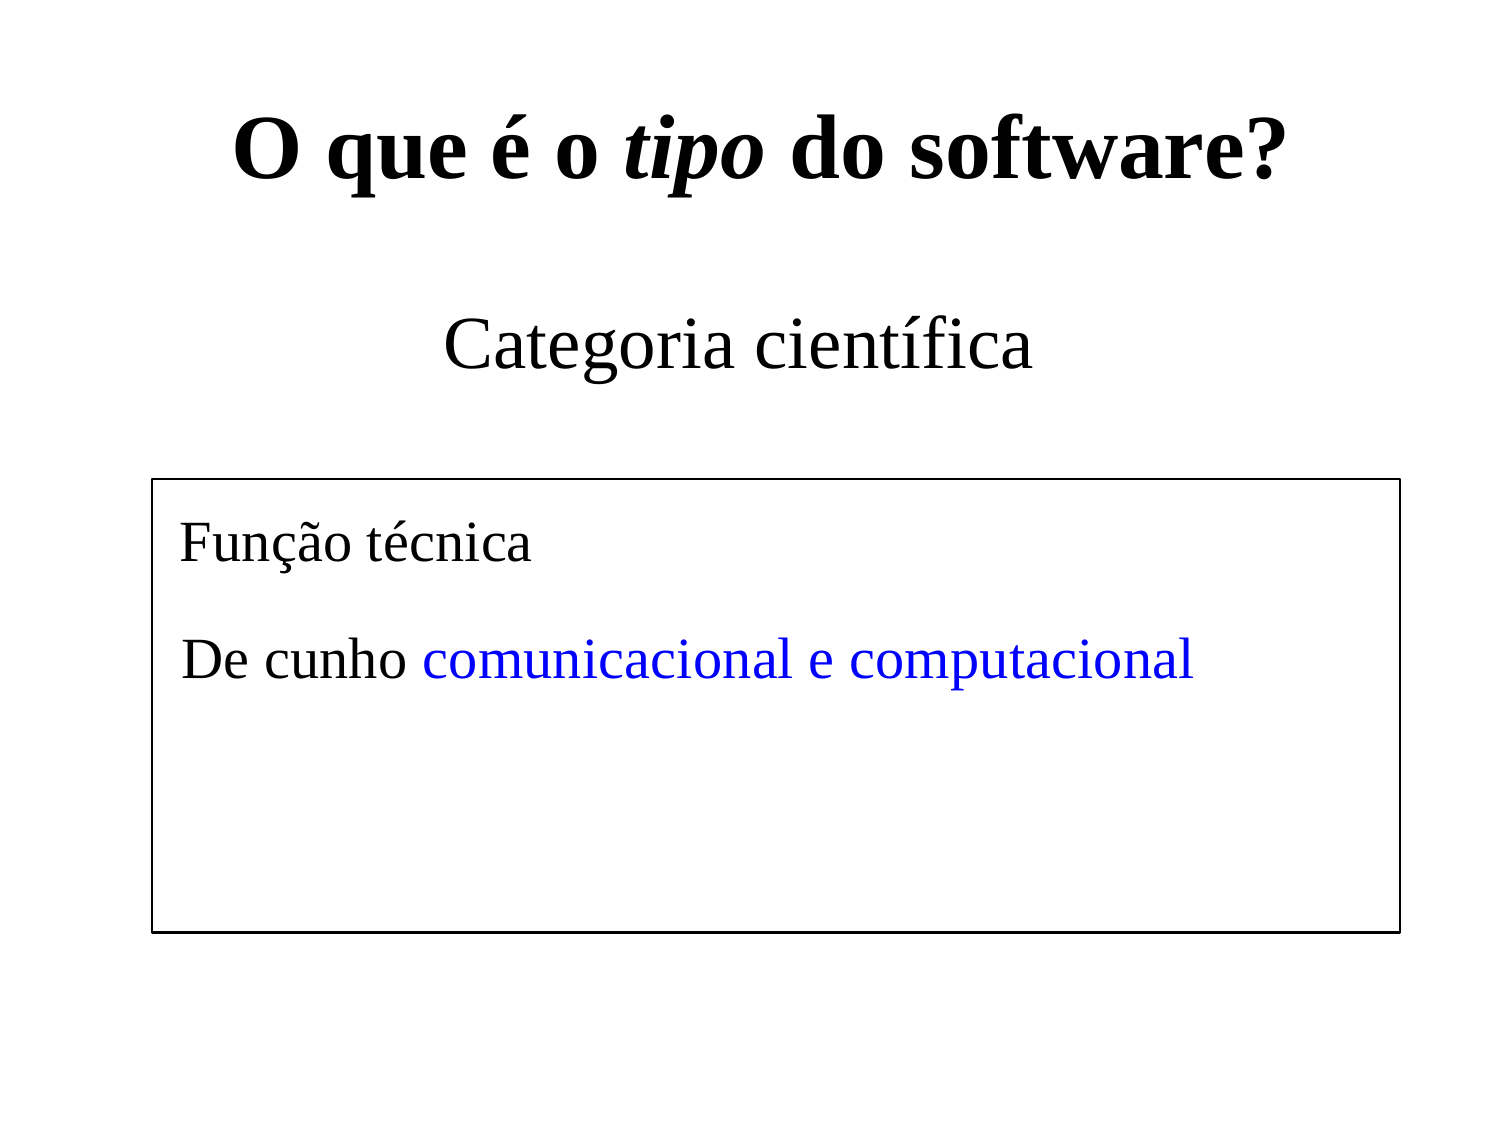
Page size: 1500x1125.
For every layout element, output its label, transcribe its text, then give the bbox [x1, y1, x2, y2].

text_box Função técnica De cunho comunicacional e computacional Derivada da lógica e sintaxe do código fonte [152, 478, 1400, 933]
title O que é o tipo do software? [68, 78, 1456, 218]
text_box Categoria científica [406, 297, 1073, 385]
